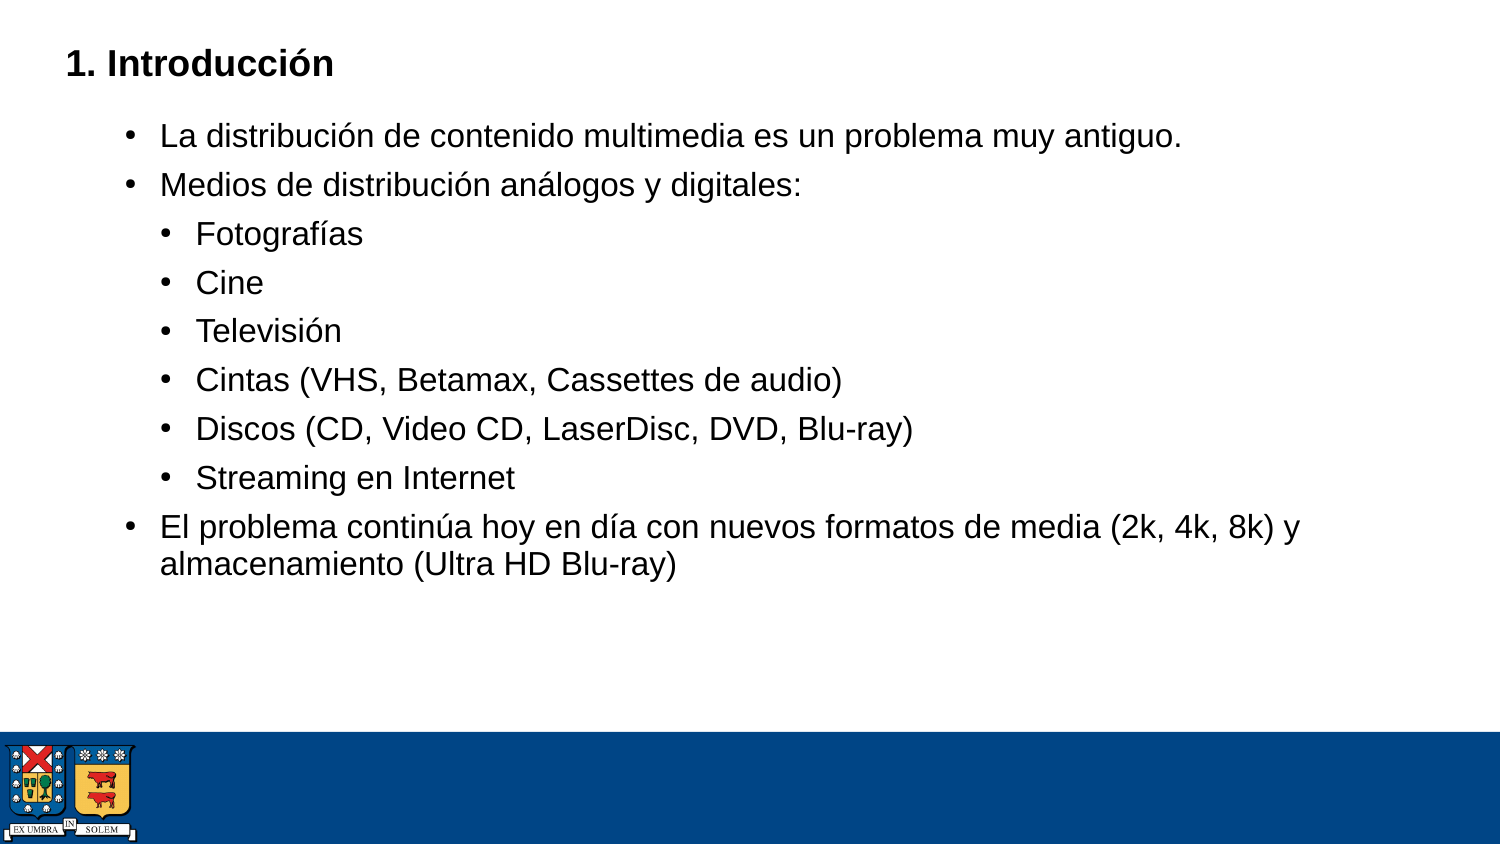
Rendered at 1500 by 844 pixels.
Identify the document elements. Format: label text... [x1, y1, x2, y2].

text_box 1. Introducción La distribución de contenido multimedia es un problema muy antiguo. Medios de distribución análogos y digitales: Fotografías Cine Televisión Cintas (VHS, Betamax, Cassettes de audio) Discos (CD, Video CD, LaserDisc, DVD, Blu-ray) Streaming en Internet El problema continúa hoy en día con nuevos formatos de media (2k, 4k, 8k) y almacenamiento (Ultra HD Blu-ray) [50, 35, 1418, 780]
picture [2, 732, 139, 844]
